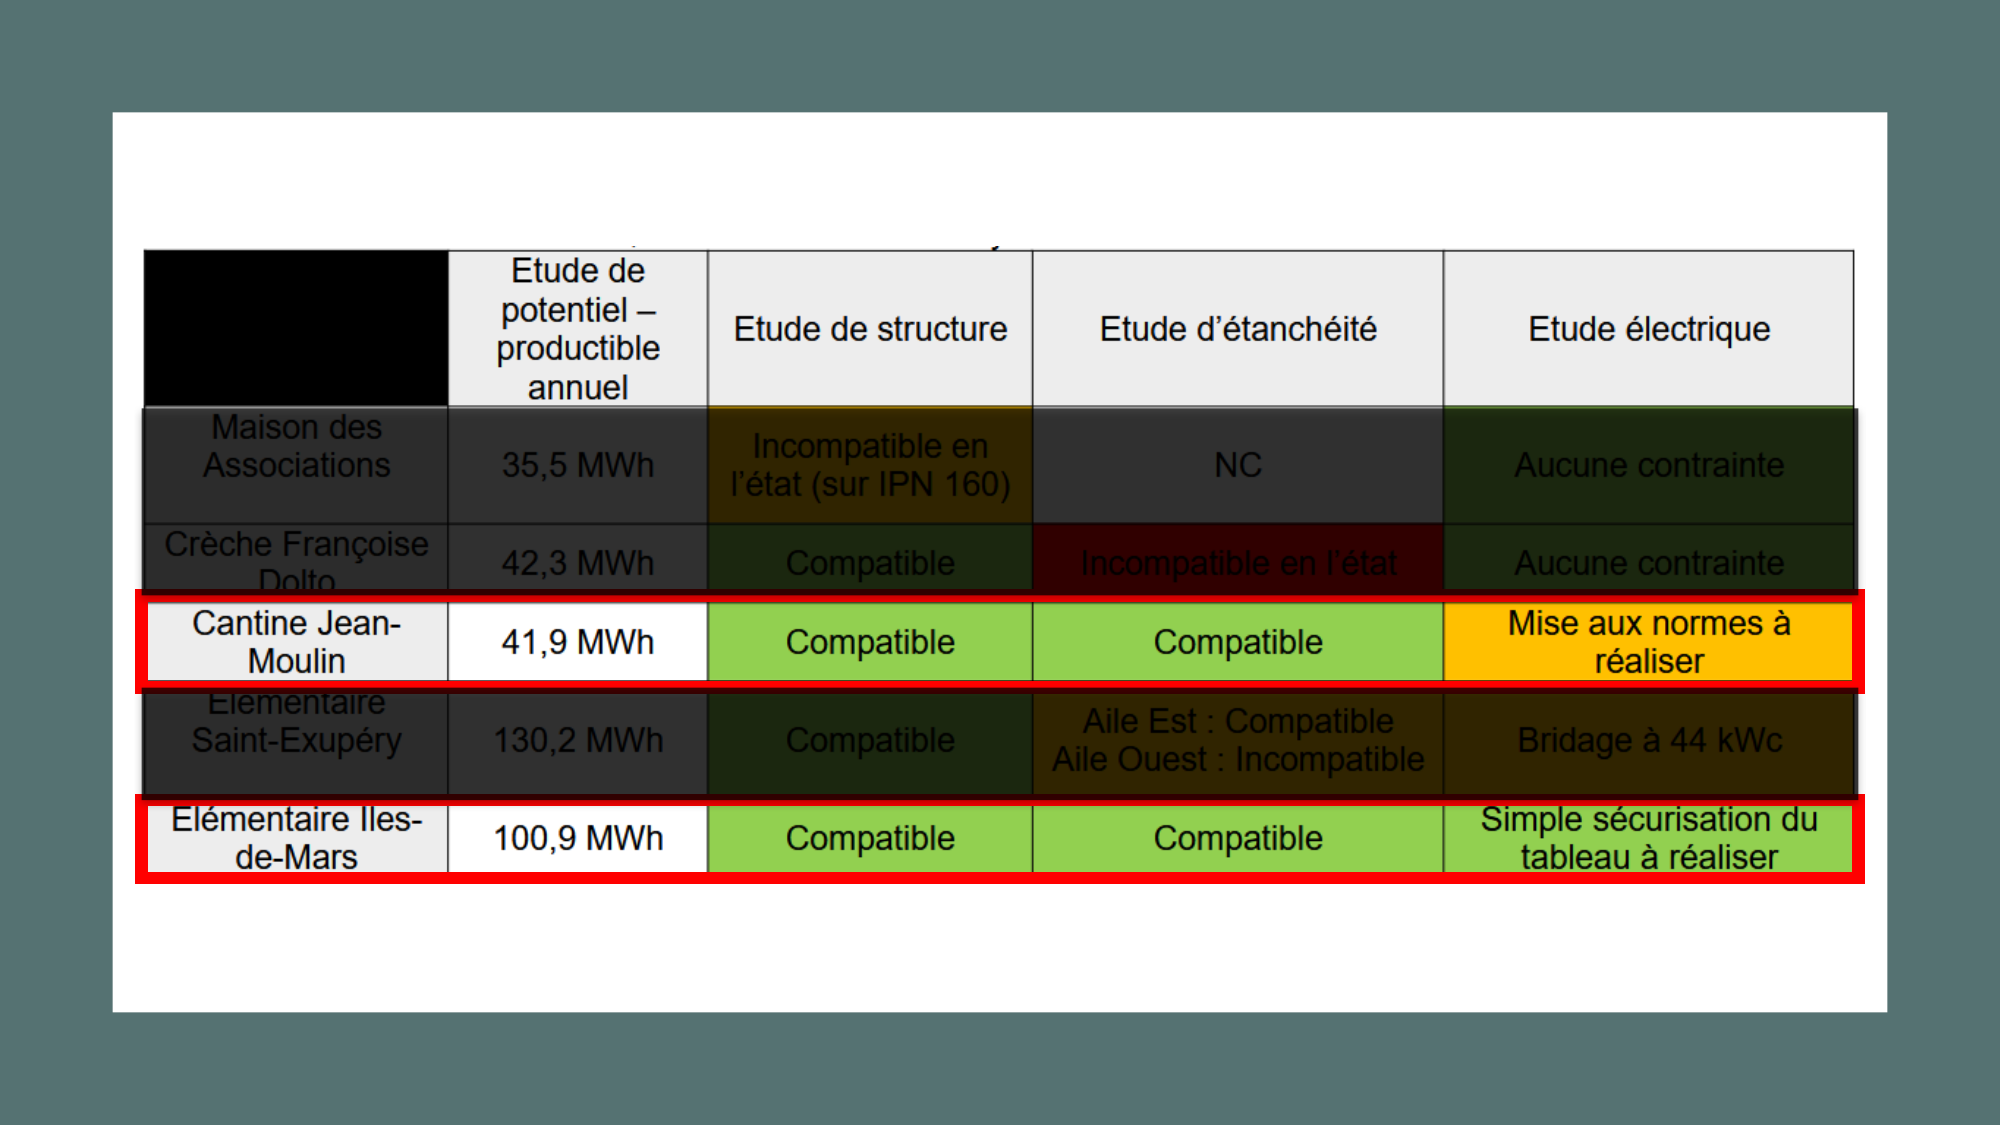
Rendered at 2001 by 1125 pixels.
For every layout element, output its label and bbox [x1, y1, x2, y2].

picture [148, 602, 1852, 681]
picture [141, 246, 1859, 408]
picture [148, 806, 1852, 872]
text_box [0, 0, 2000, 1125]
